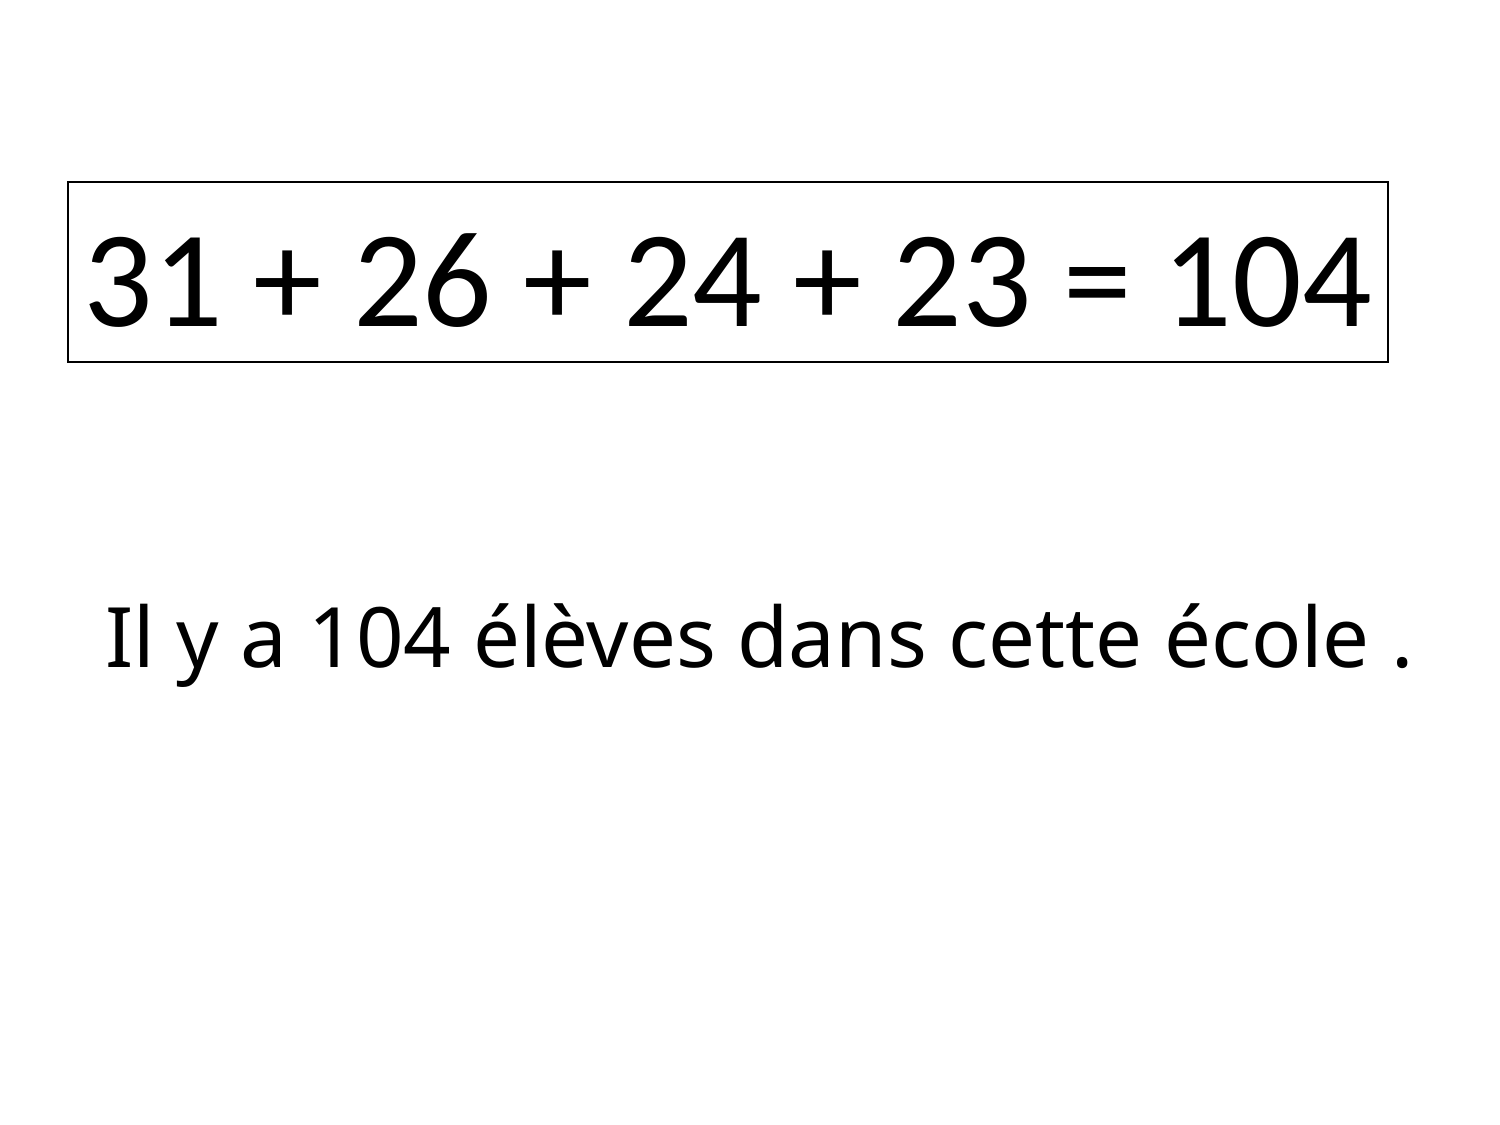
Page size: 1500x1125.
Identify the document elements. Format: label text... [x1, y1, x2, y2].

text_box Il y a 104 élèves dans cette école . [68, 576, 1500, 691]
text_box 31 + 26 + 24 + 23 = 104 [68, 182, 1388, 362]
